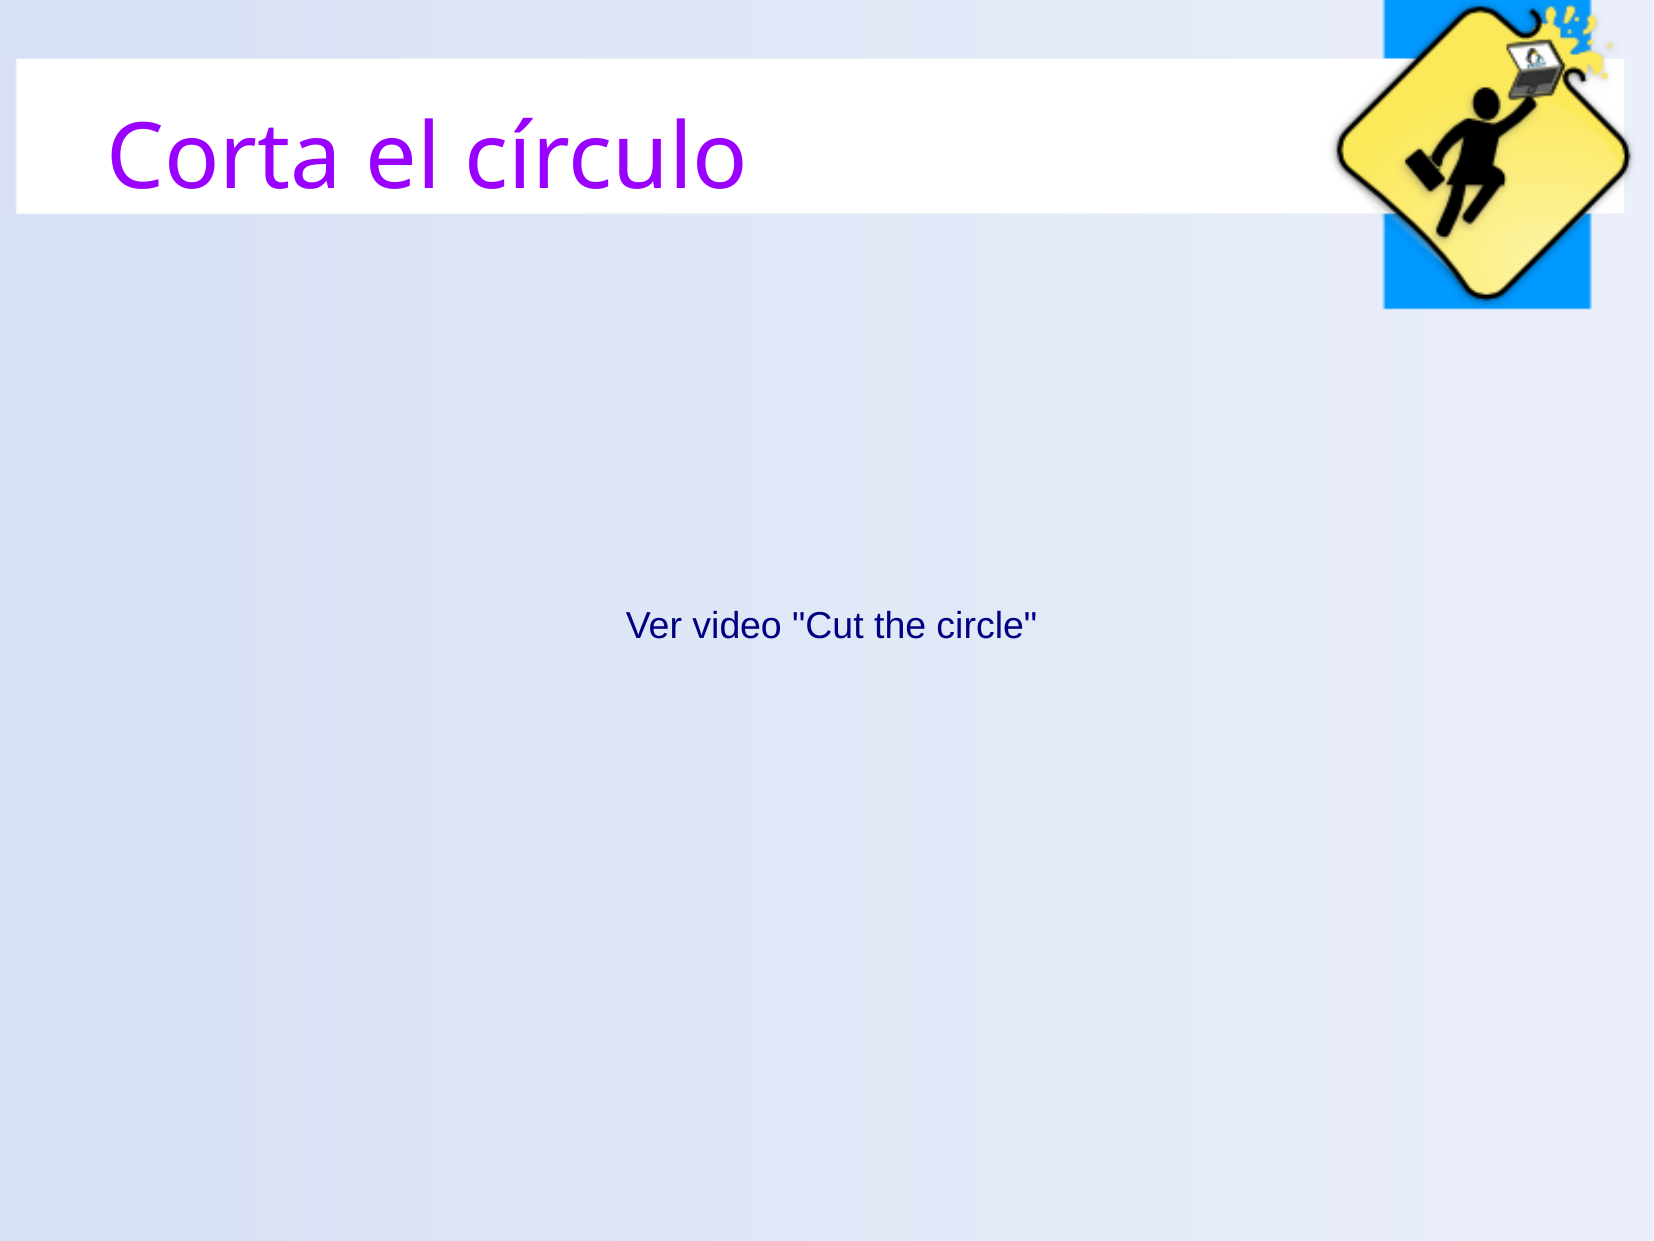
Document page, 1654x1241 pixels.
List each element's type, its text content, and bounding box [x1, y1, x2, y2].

title Corta el círculo [82, 49, 1571, 257]
picture [0, 0, 1654, 1241]
text_box Ver video "Cut the circle" [573, 597, 1090, 668]
